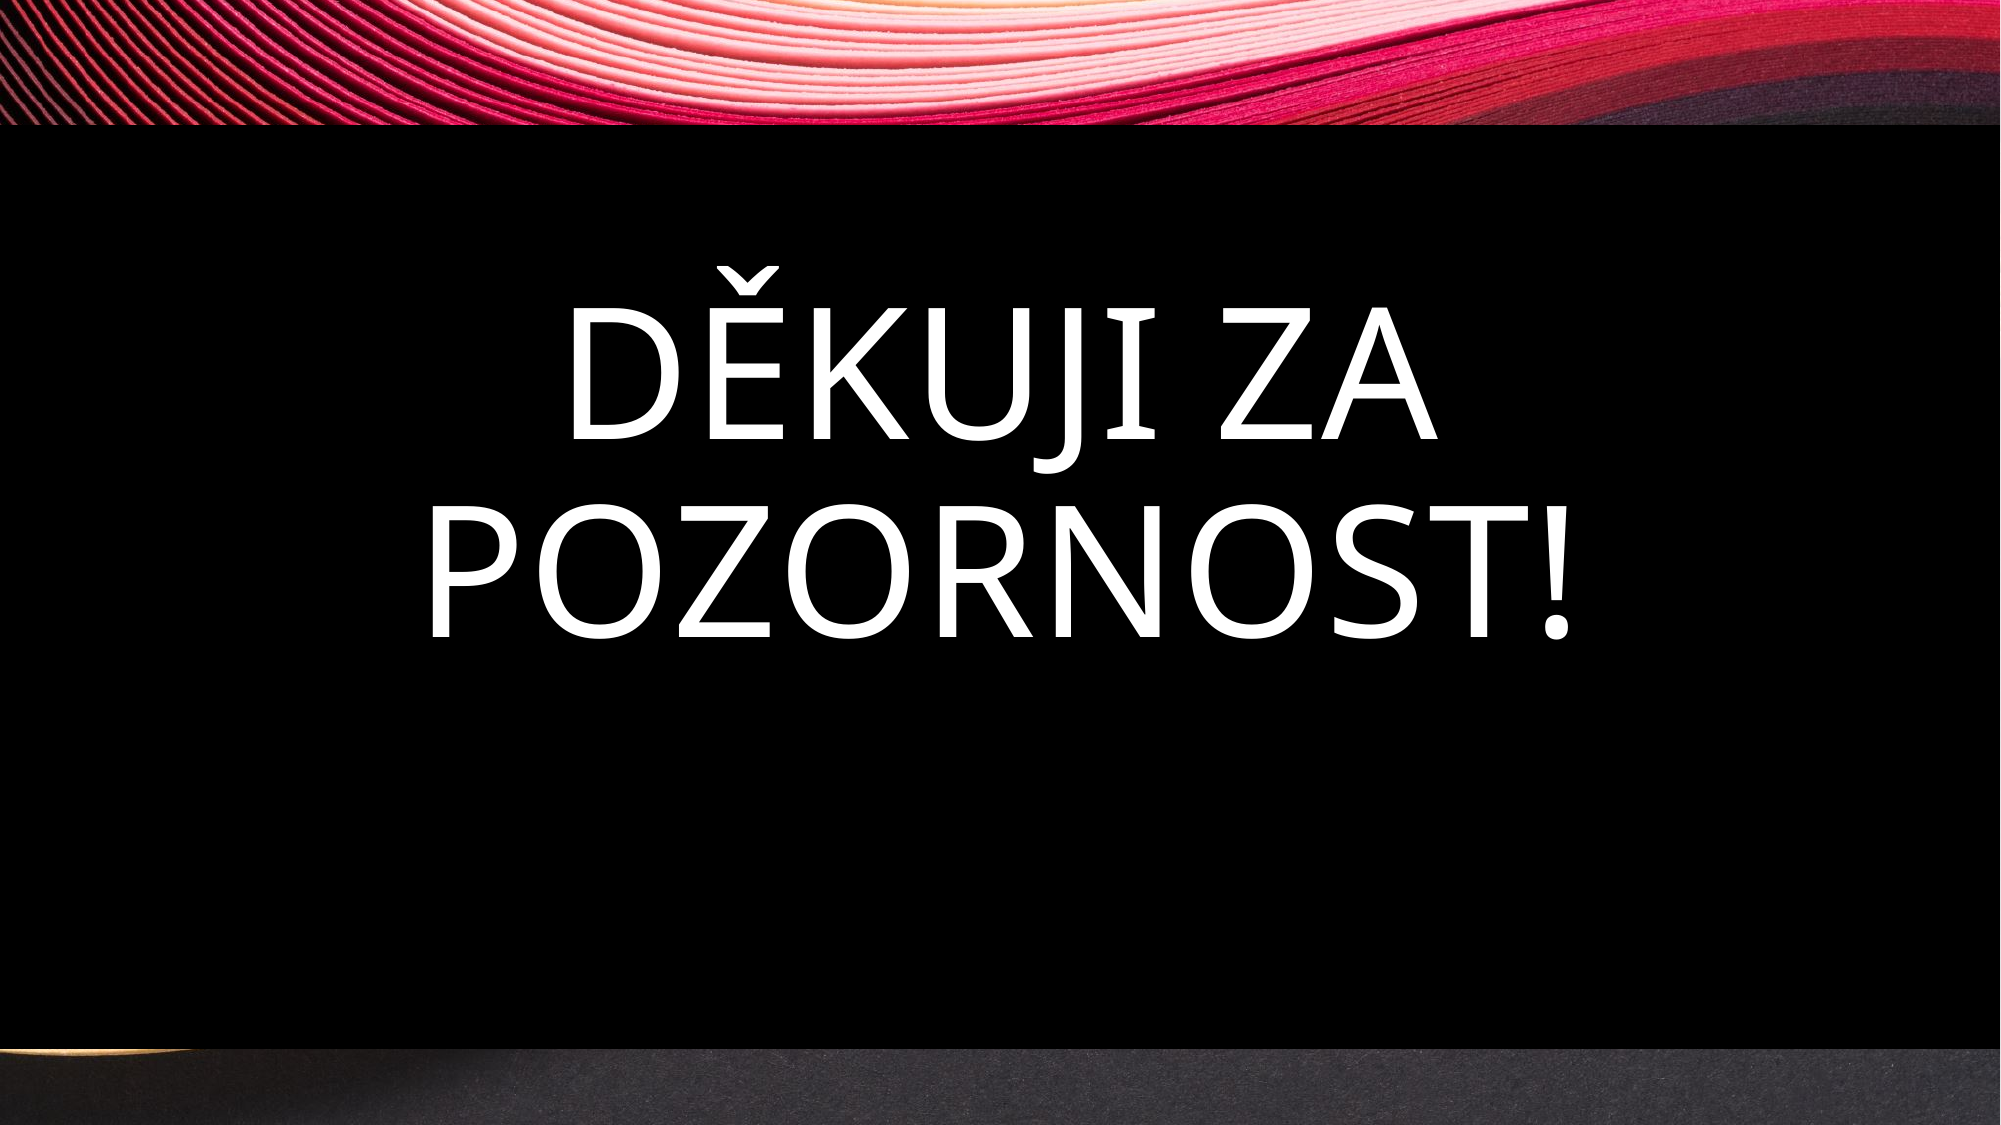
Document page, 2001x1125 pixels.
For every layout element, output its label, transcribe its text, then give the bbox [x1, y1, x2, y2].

picture [0, 0, 2000, 125]
title Děkuji za pozornost! [157, 243, 1842, 685]
picture [0, 1048, 2000, 1125]
text_box [0, 125, 2000, 1048]
